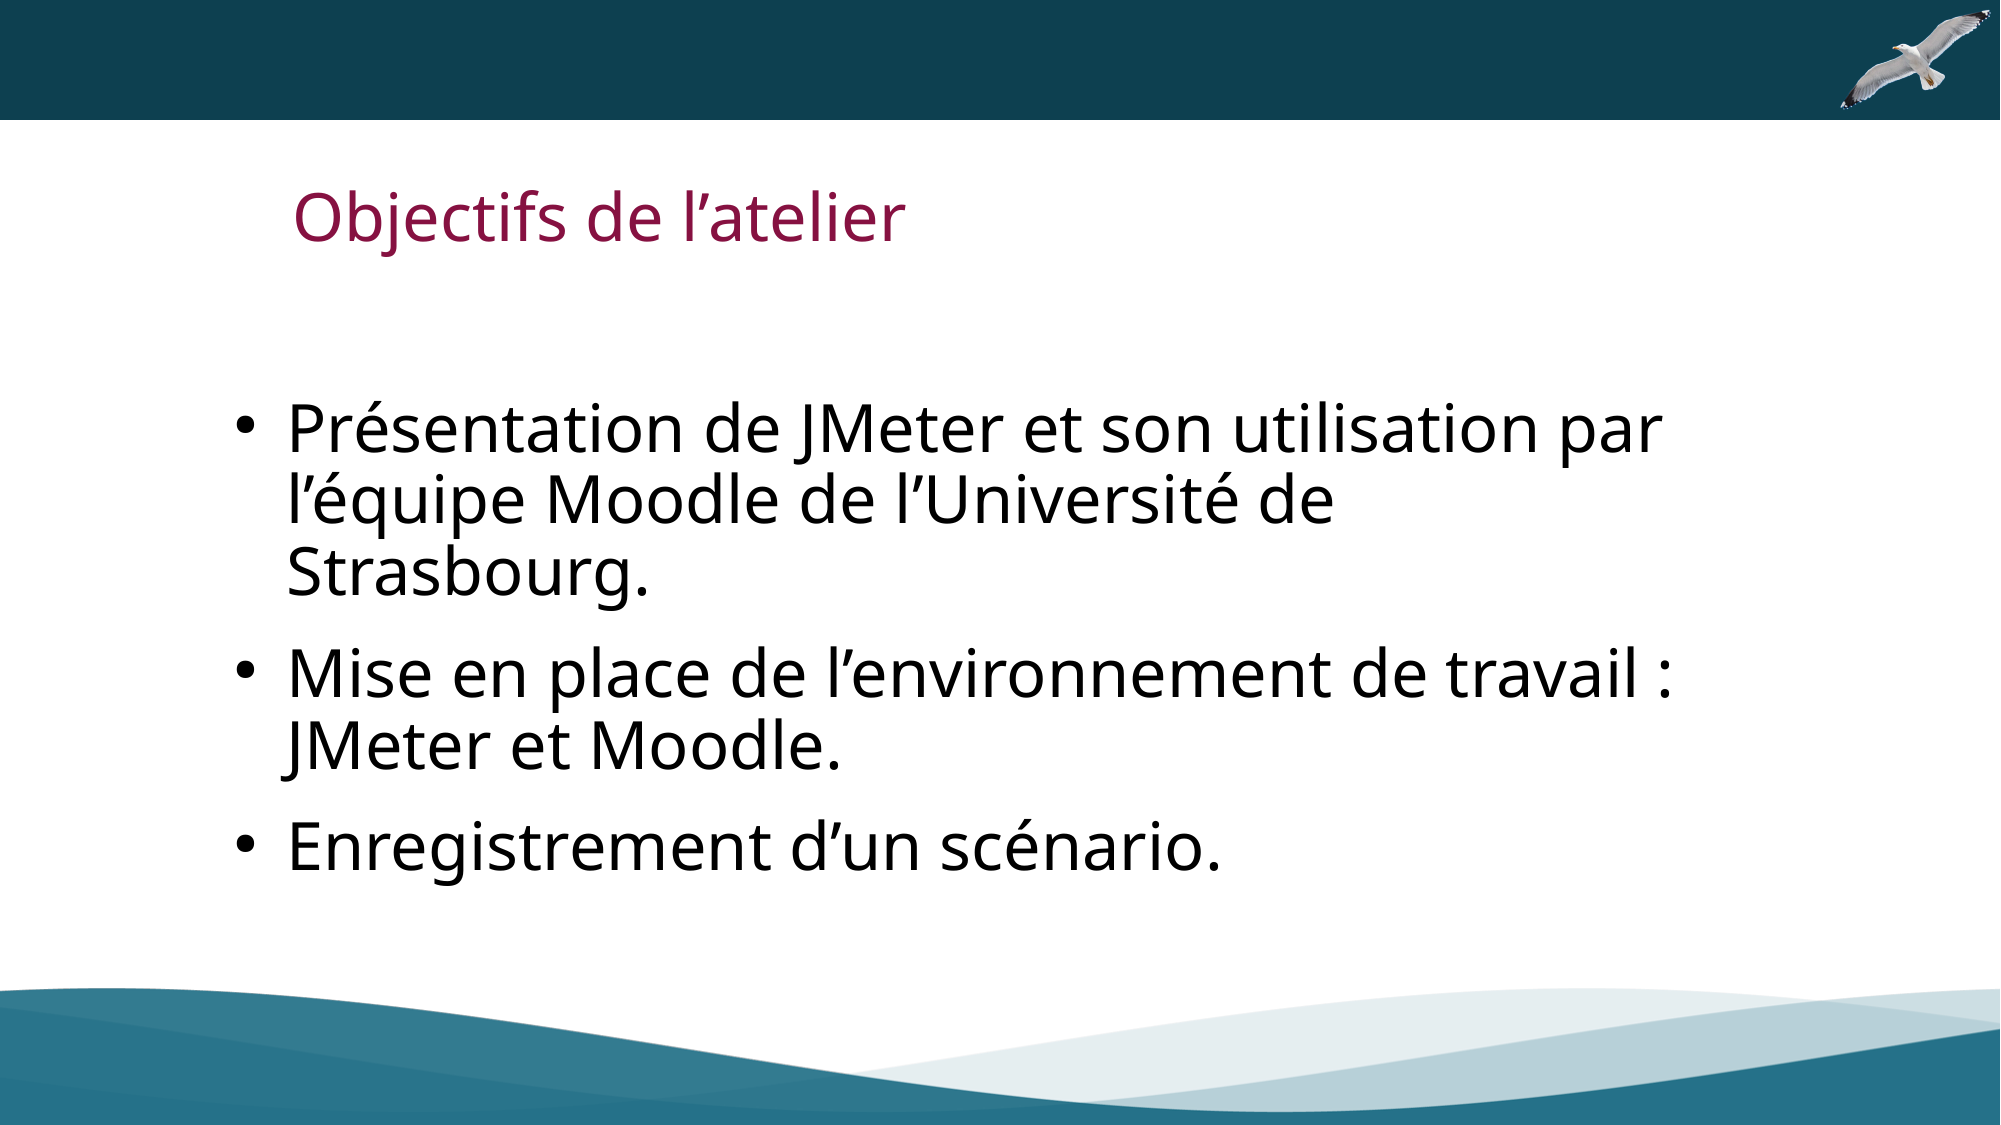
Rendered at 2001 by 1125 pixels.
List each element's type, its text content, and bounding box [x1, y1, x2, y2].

picture [1820, 0, 2000, 120]
list Objectifs de l’atelier [206, 176, 1678, 308]
picture [0, 974, 2000, 1125]
list Présentation de JMeter et son utilisation par l’équipe Moodle de l’Université de Strasbourg. Mise en place de l’environnement de travail : JMeter et Moodle. Enregistrement d’un scénario. [200, 386, 1706, 886]
